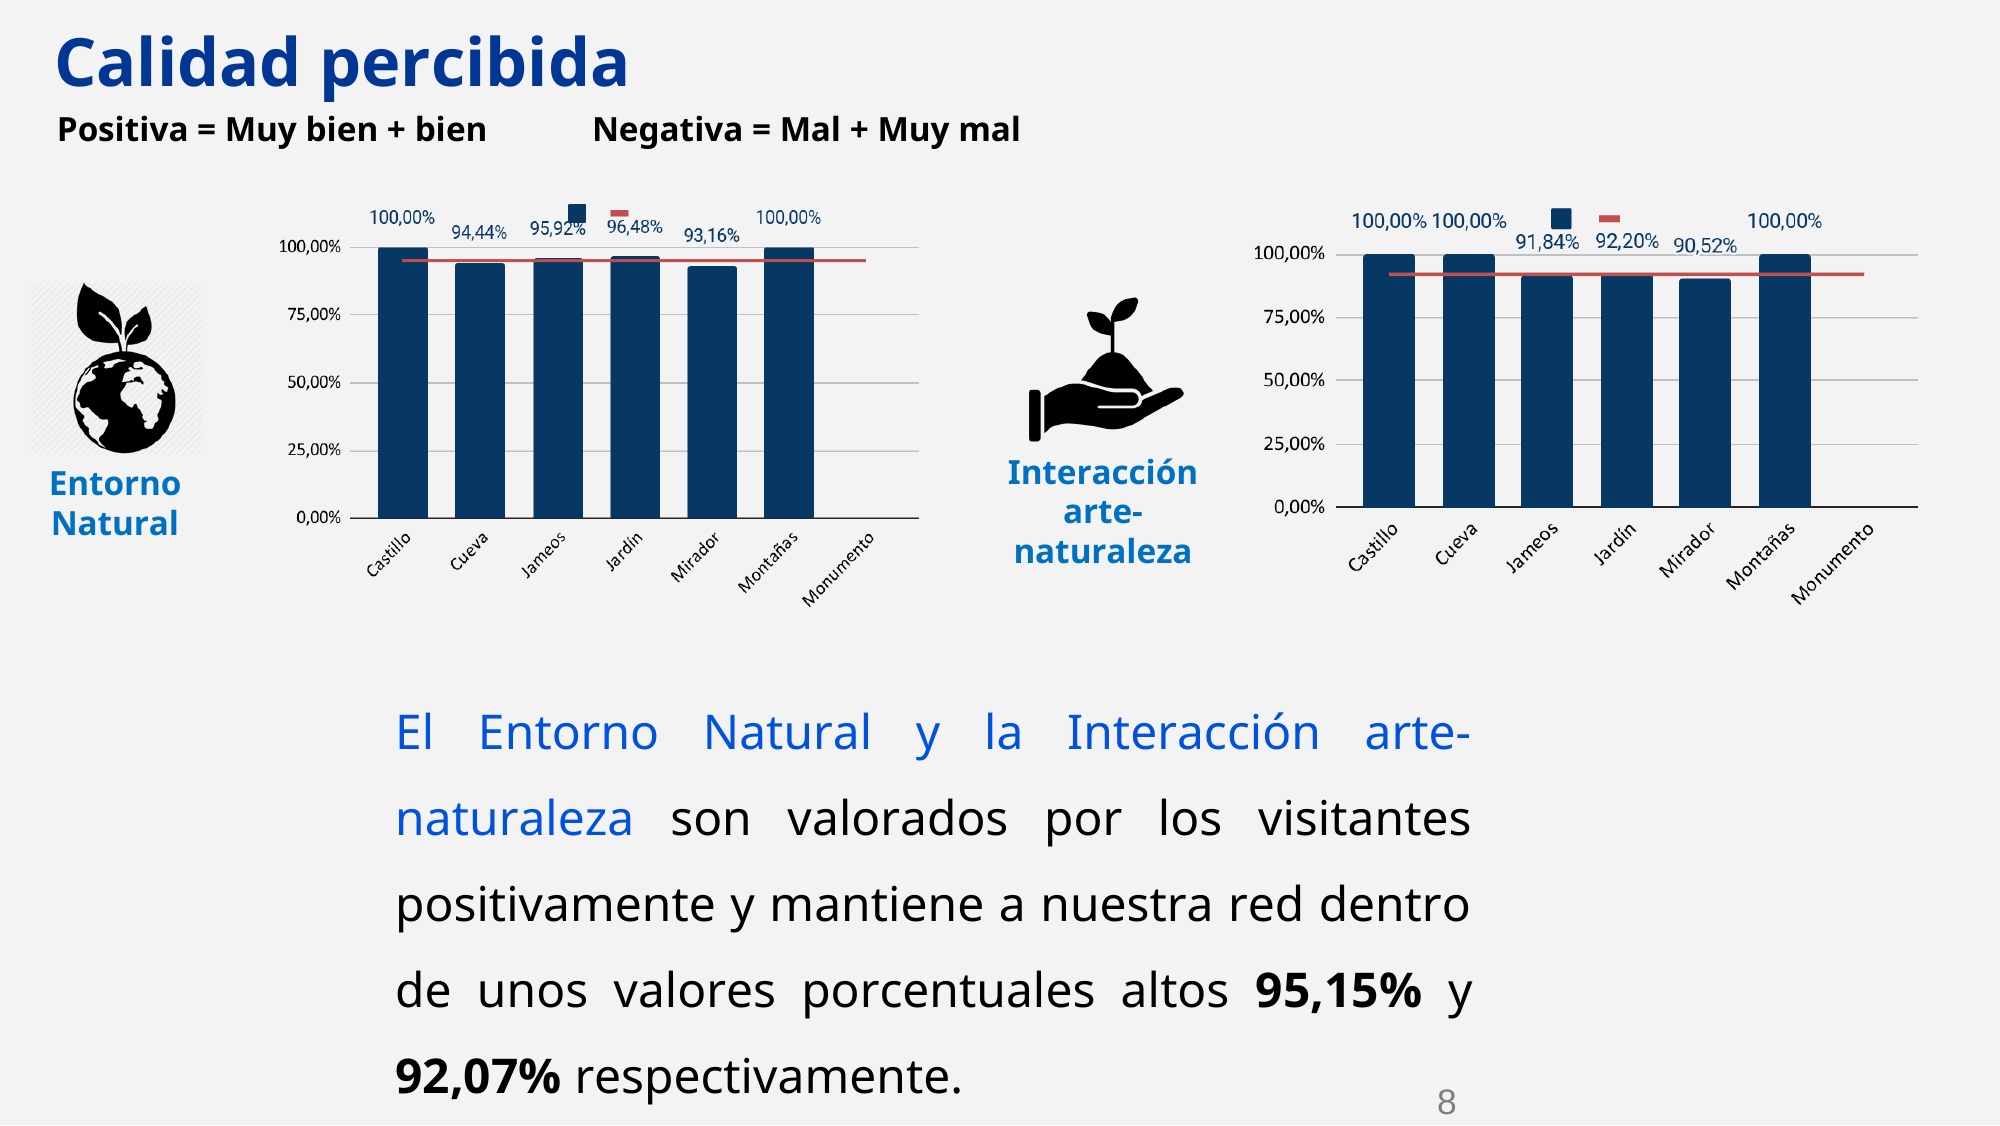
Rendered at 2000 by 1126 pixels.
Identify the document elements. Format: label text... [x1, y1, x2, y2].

text_box Entorno Natural [0, 454, 233, 551]
picture [1231, 186, 1939, 624]
picture [257, 181, 939, 627]
text_box Calidad percibida [54, 0, 1126, 120]
text_box <número> [1419, 1069, 1886, 1126]
text_box Positiva = Muy bien + bien Negativa = Mal + Muy mal [56, 101, 1123, 157]
picture [1011, 274, 1201, 464]
text_box Interacción arte-naturaleza [963, 443, 1231, 540]
picture [29, 281, 203, 455]
text_box El Entorno Natural y la Interacción arte-naturaleza son valorados por los visitantes positivamente y mantiene a nuestra red dentro de unos valores porcentuales altos 95,15% y 92,07% respectivamente. [367, 644, 1539, 1050]
